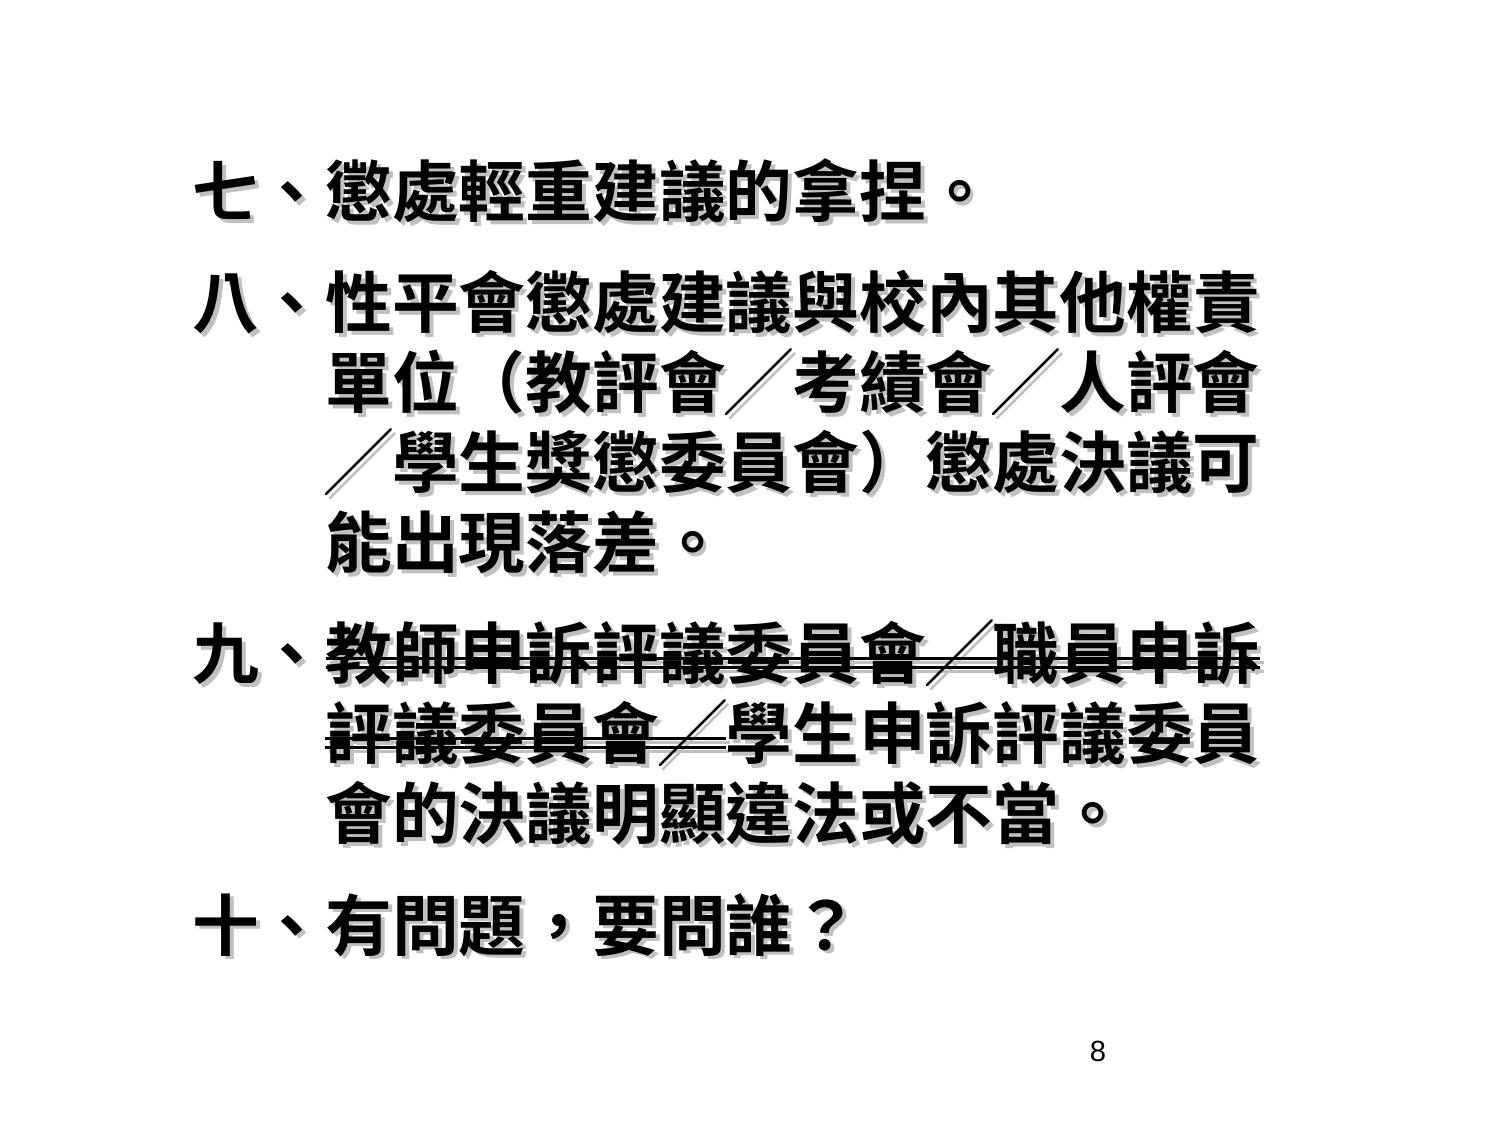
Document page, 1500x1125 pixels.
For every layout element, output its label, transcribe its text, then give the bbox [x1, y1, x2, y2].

text_box 七、懲處輕重建議的拿捏。 八、性平會懲處建議與校內其他權責單位（教評會╱考績會╱人評會╱學生獎懲委員會）懲處決議可能出現落差。 九、教師申訴評議委員會╱職員申訴評議委員會╱學生申訴評議委員會的決議明顯違法或不當。 十、有問題，要問誰？ [177, 142, 1323, 982]
text_box [1074, 1024, 1426, 1103]
